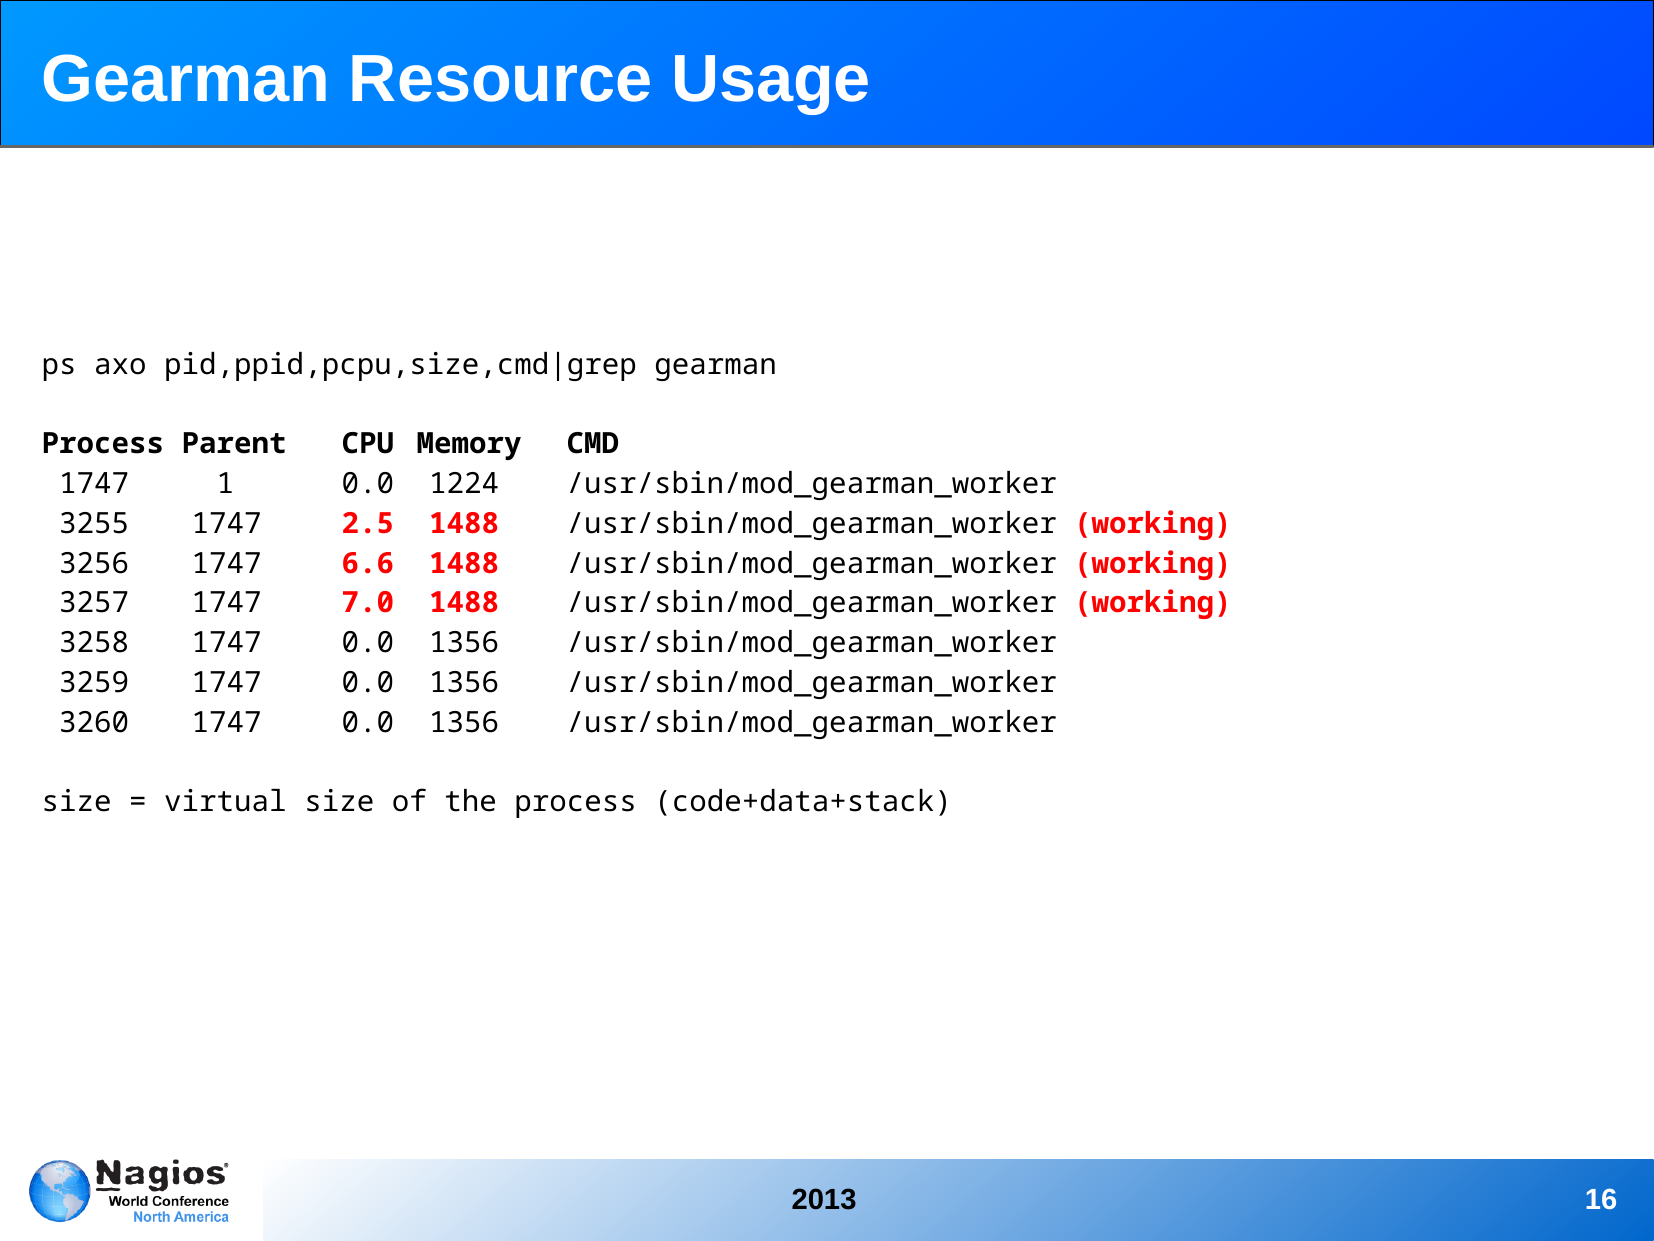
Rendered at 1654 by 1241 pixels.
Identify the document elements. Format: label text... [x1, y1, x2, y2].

picture [29, 1159, 41, 1235]
title Gearman Resource Usage [41, 36, 1248, 120]
subtitle ps axo pid,ppid,pcpu,size,cmd|grep gearman Process Parent CPU Memory CMD 1747 1 0.0 1224 /usr/sbin/mod_gearman_worker 3255 1747 2.5 1488 /usr/sbin/mod_gearman_worker (working) 3256 1747 6.6 1488 /usr/sbin/mod_gearman_worker (working) 3257 1747 7.0 1488 /usr/sbin/mod_gearman_worker (working) 3258 1747 0.0 1356 /usr/sbin/mod_gearman_worker 3259 1747 0.0 1356 /usr/sbin/mod_gearman_worker 3260 1747 0.0 1356 /usr/sbin/mod_gearman_worker size = virtual size of the process (code+data+stack) [41, 214, 1628, 1239]
